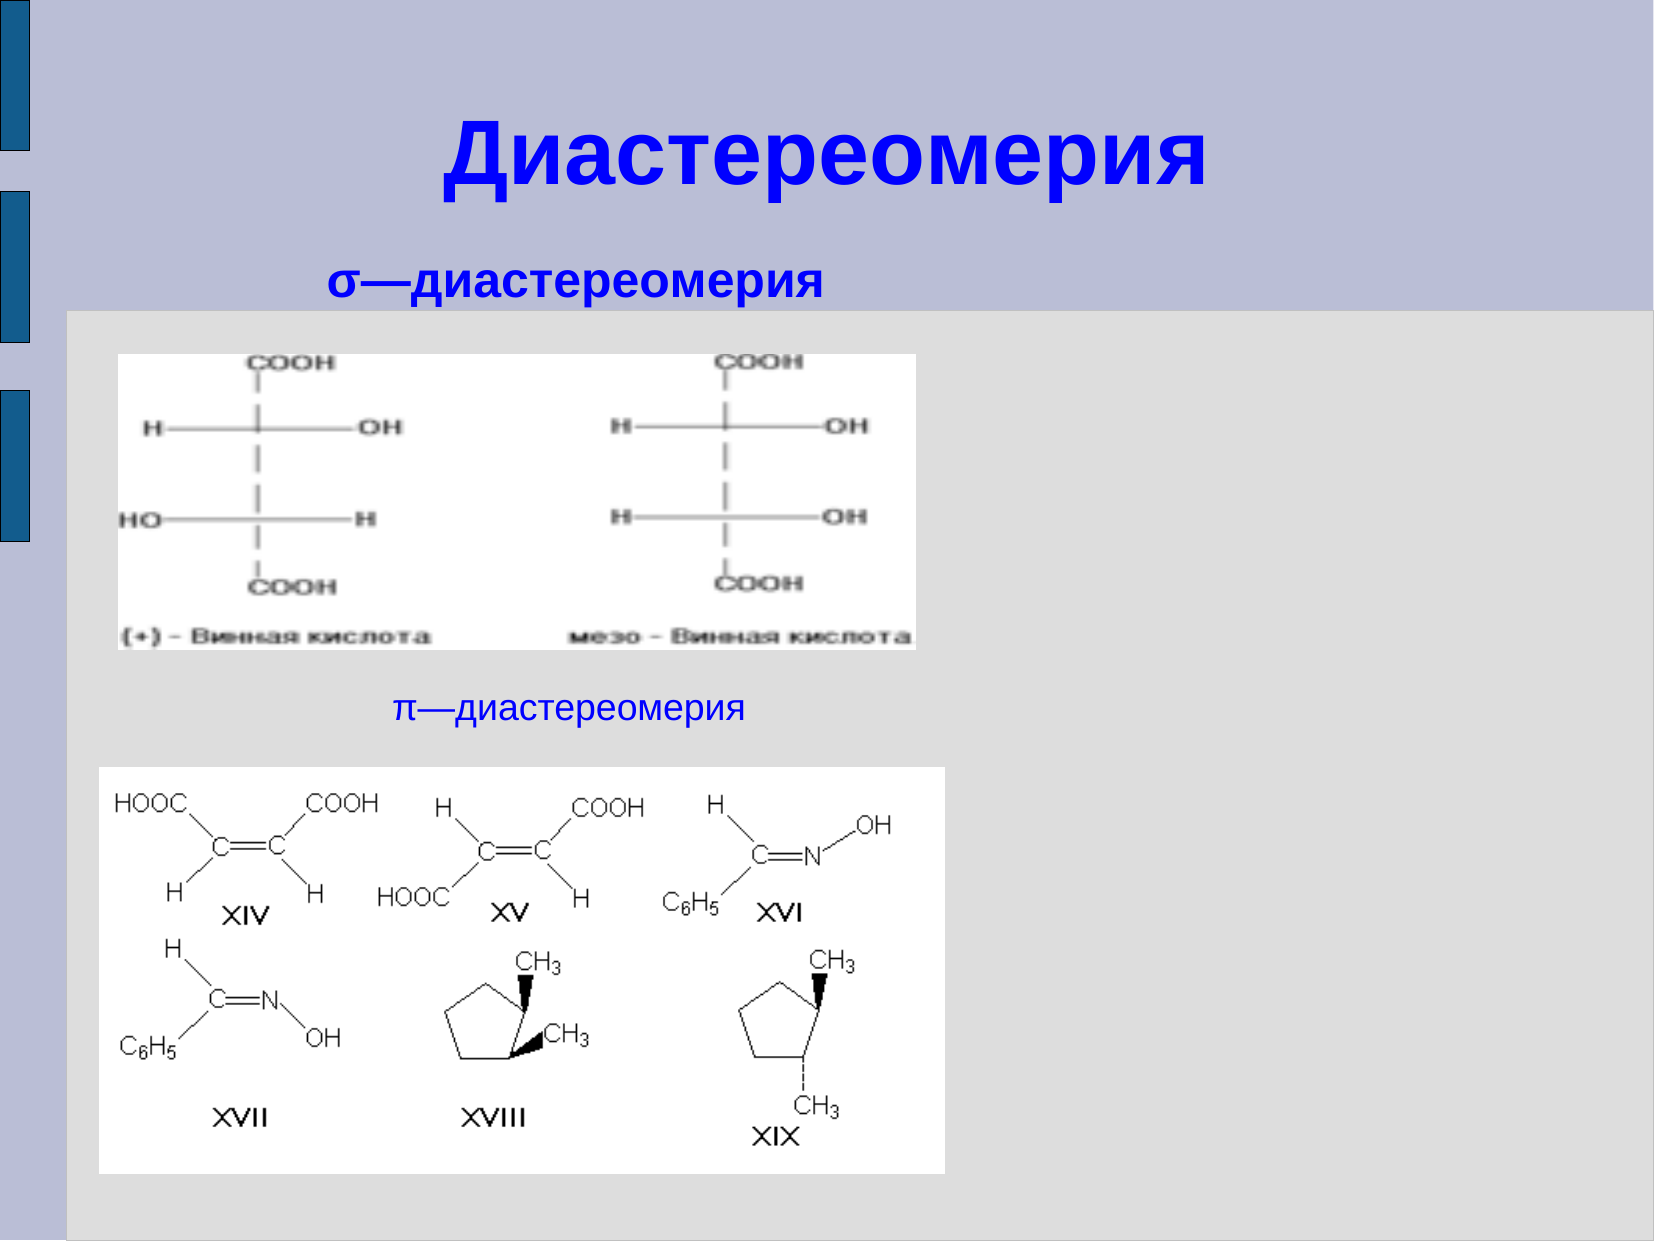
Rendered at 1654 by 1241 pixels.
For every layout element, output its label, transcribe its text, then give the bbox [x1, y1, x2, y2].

picture [99, 767, 945, 1174]
title Диастереомерия [82, 56, 1571, 250]
picture [118, 354, 916, 650]
text_box σ—диастереомерия [59, 177, 1093, 384]
text_box π—диастереомерия [118, 679, 1020, 857]
